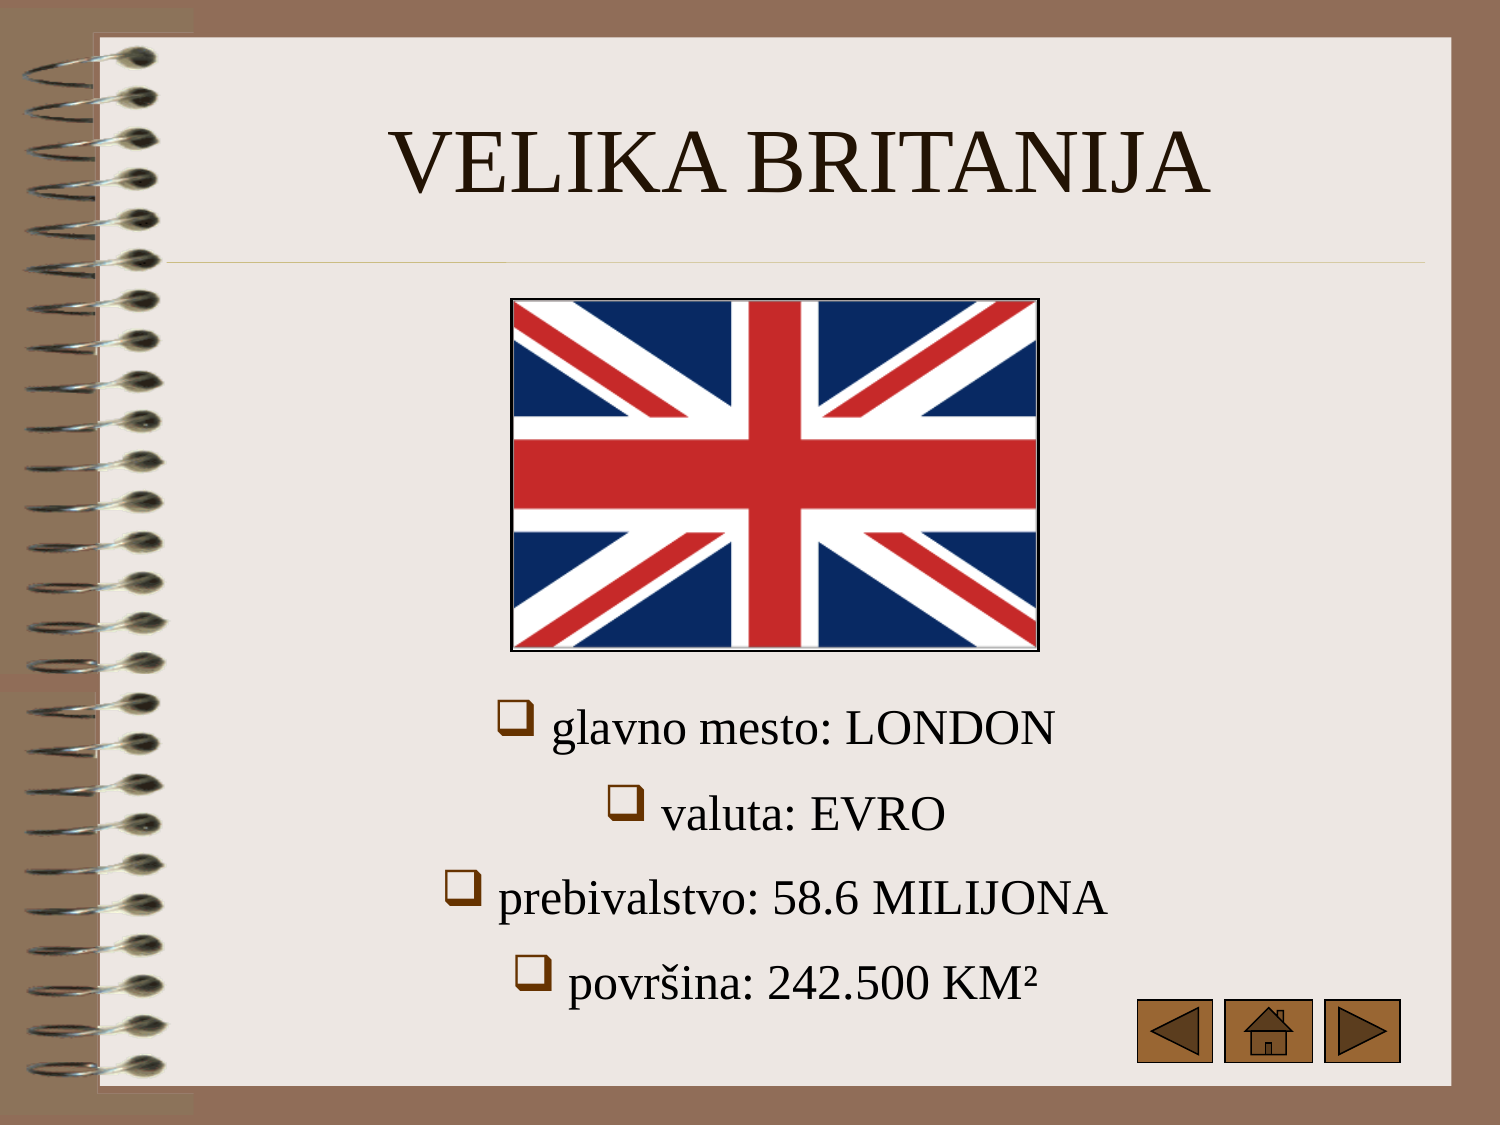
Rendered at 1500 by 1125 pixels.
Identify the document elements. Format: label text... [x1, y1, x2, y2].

text_box [1224, 999, 1313, 1063]
text_box [1137, 999, 1213, 1063]
picture [512, 299, 1038, 650]
picture [0, 8, 194, 674]
text_box glavno mesto: LONDON valuta: EVRO prebivalstvo: 58.6 MILIJONA površina: 242.500 KM² [337, 687, 1213, 1018]
picture [0, 692, 194, 1115]
title VELIKA BRITANIJA [174, 62, 1425, 250]
text_box [1324, 999, 1400, 1063]
